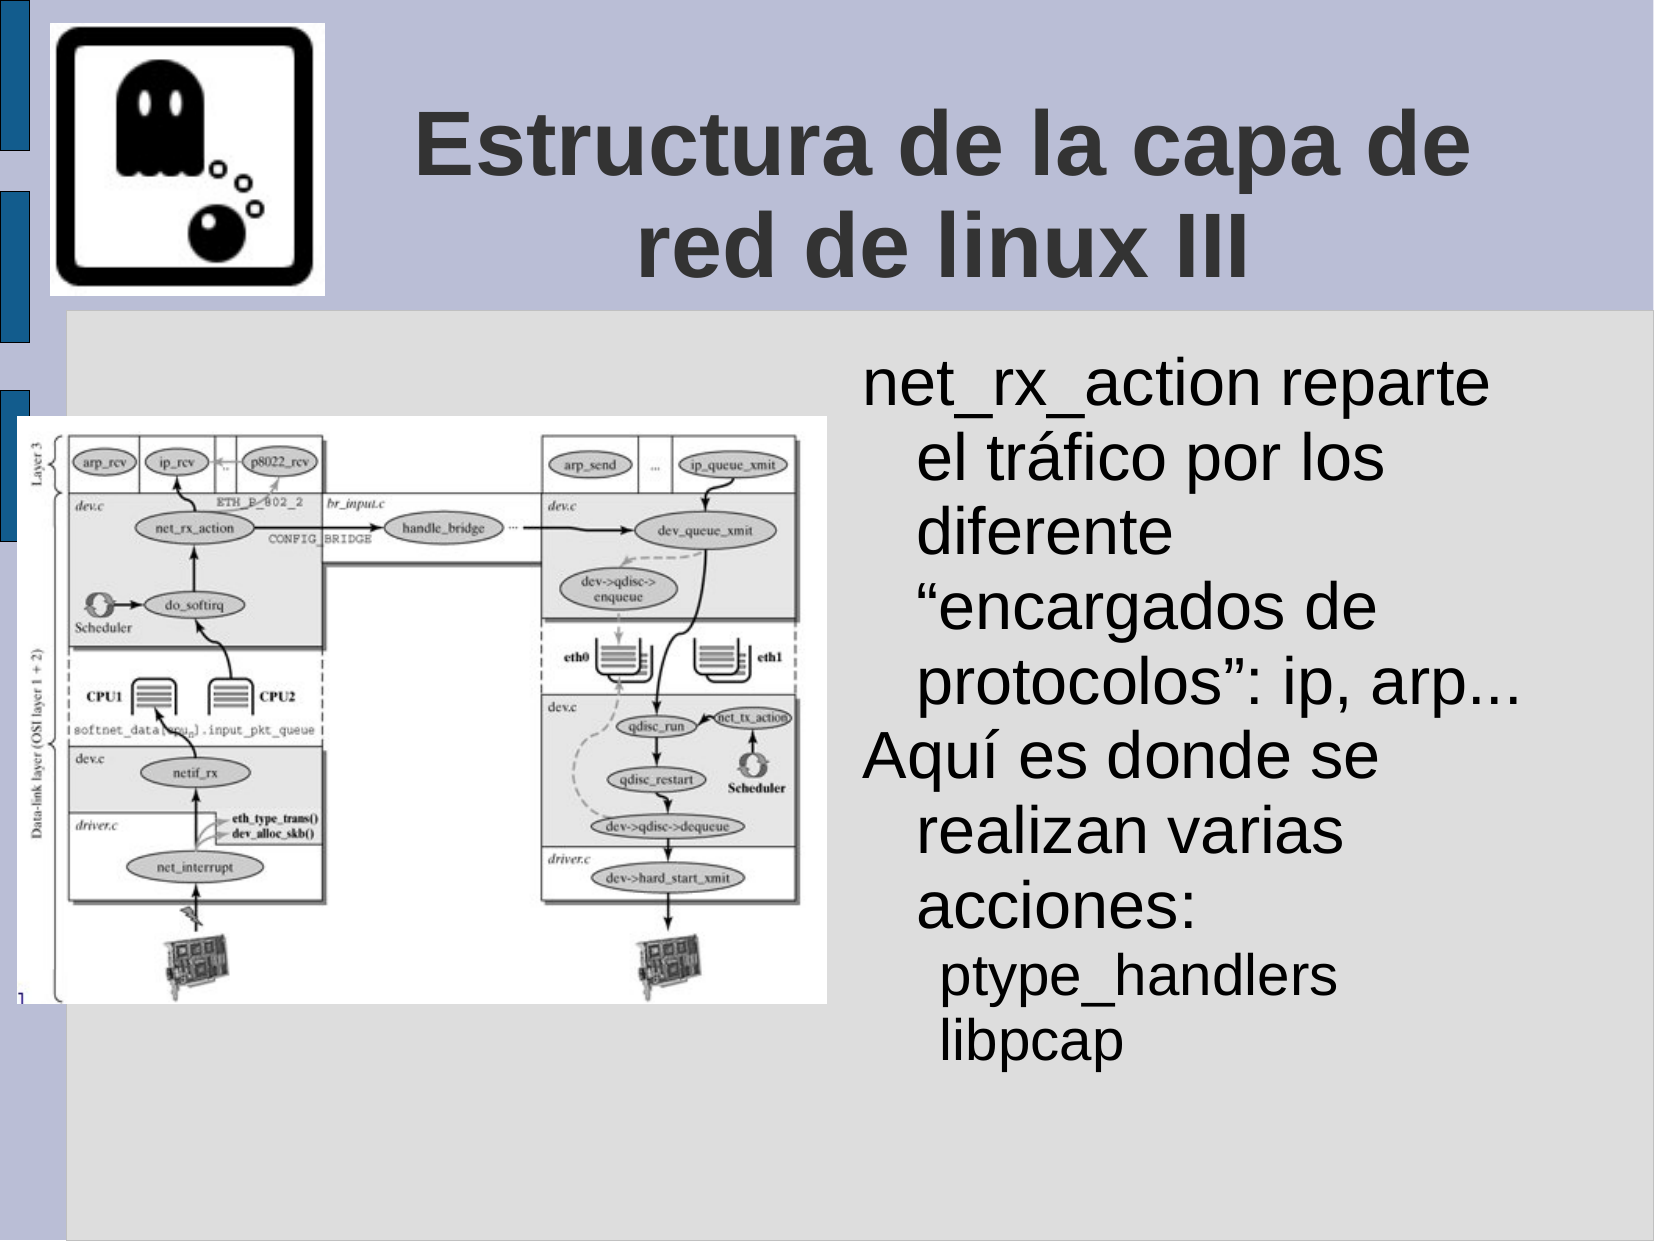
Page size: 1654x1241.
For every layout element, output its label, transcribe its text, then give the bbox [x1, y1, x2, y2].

title Estructura de la capa de red de linux III [354, 87, 1534, 302]
picture [50, 23, 325, 296]
list net_rx_action reparte el tráfico por los diferente “encargados de protocolos”: ip, arp... Aquí es donde se realizan varias acciones: ptype_handlers libpcap [845, 344, 1535, 1181]
picture [17, 416, 827, 1004]
